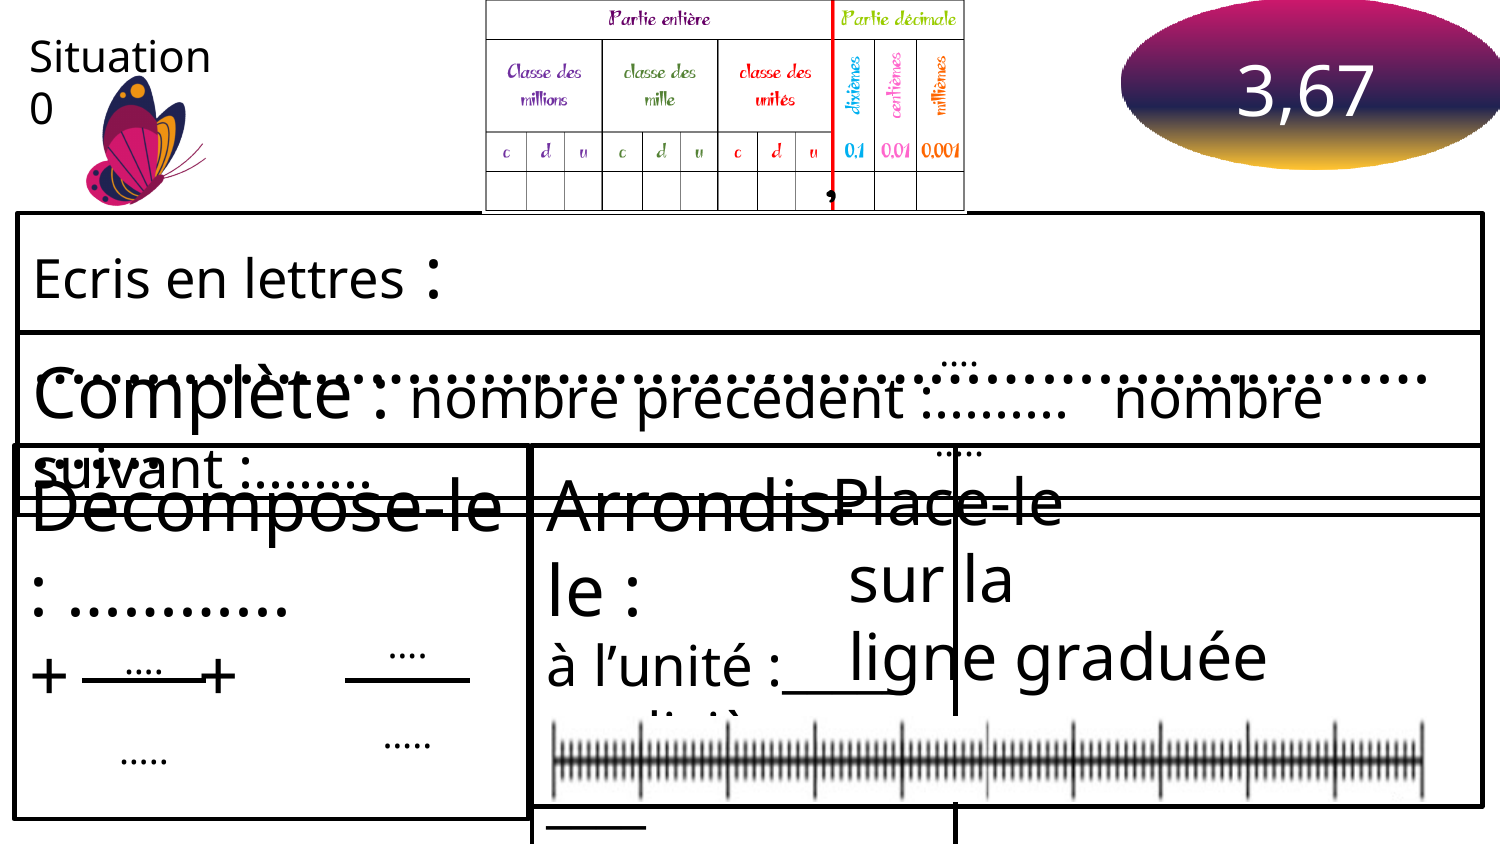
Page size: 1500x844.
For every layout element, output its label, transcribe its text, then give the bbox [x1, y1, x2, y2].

text_box Décompose-le : ………... + + [14, 445, 529, 820]
text_box …. ….. [345, 606, 470, 774]
text_box Situation 0 [14, 13, 232, 97]
text_box Complète : nombre précédent :......... nombre suivant :........ [1022, 332, 1483, 443]
text_box Ecris en lettres : ………………………………………………………………………. [17, 213, 1483, 330]
text_box …. ….. [81, 622, 207, 789]
text_box Place-le sur la ligne graduée [531, 445, 1483, 807]
picture [35, 97, 253, 211]
text_box …. ….. [897, 314, 1022, 482]
picture [482, 0, 967, 214]
picture [1080, 0, 1500, 186]
text_box Complète : nombre précédent :......... nombre suivant :........ [17, 332, 897, 449]
text_box 3,67 [1130, 30, 1500, 147]
text_box Décompose-le : ………... + + [20, 449, 529, 513]
